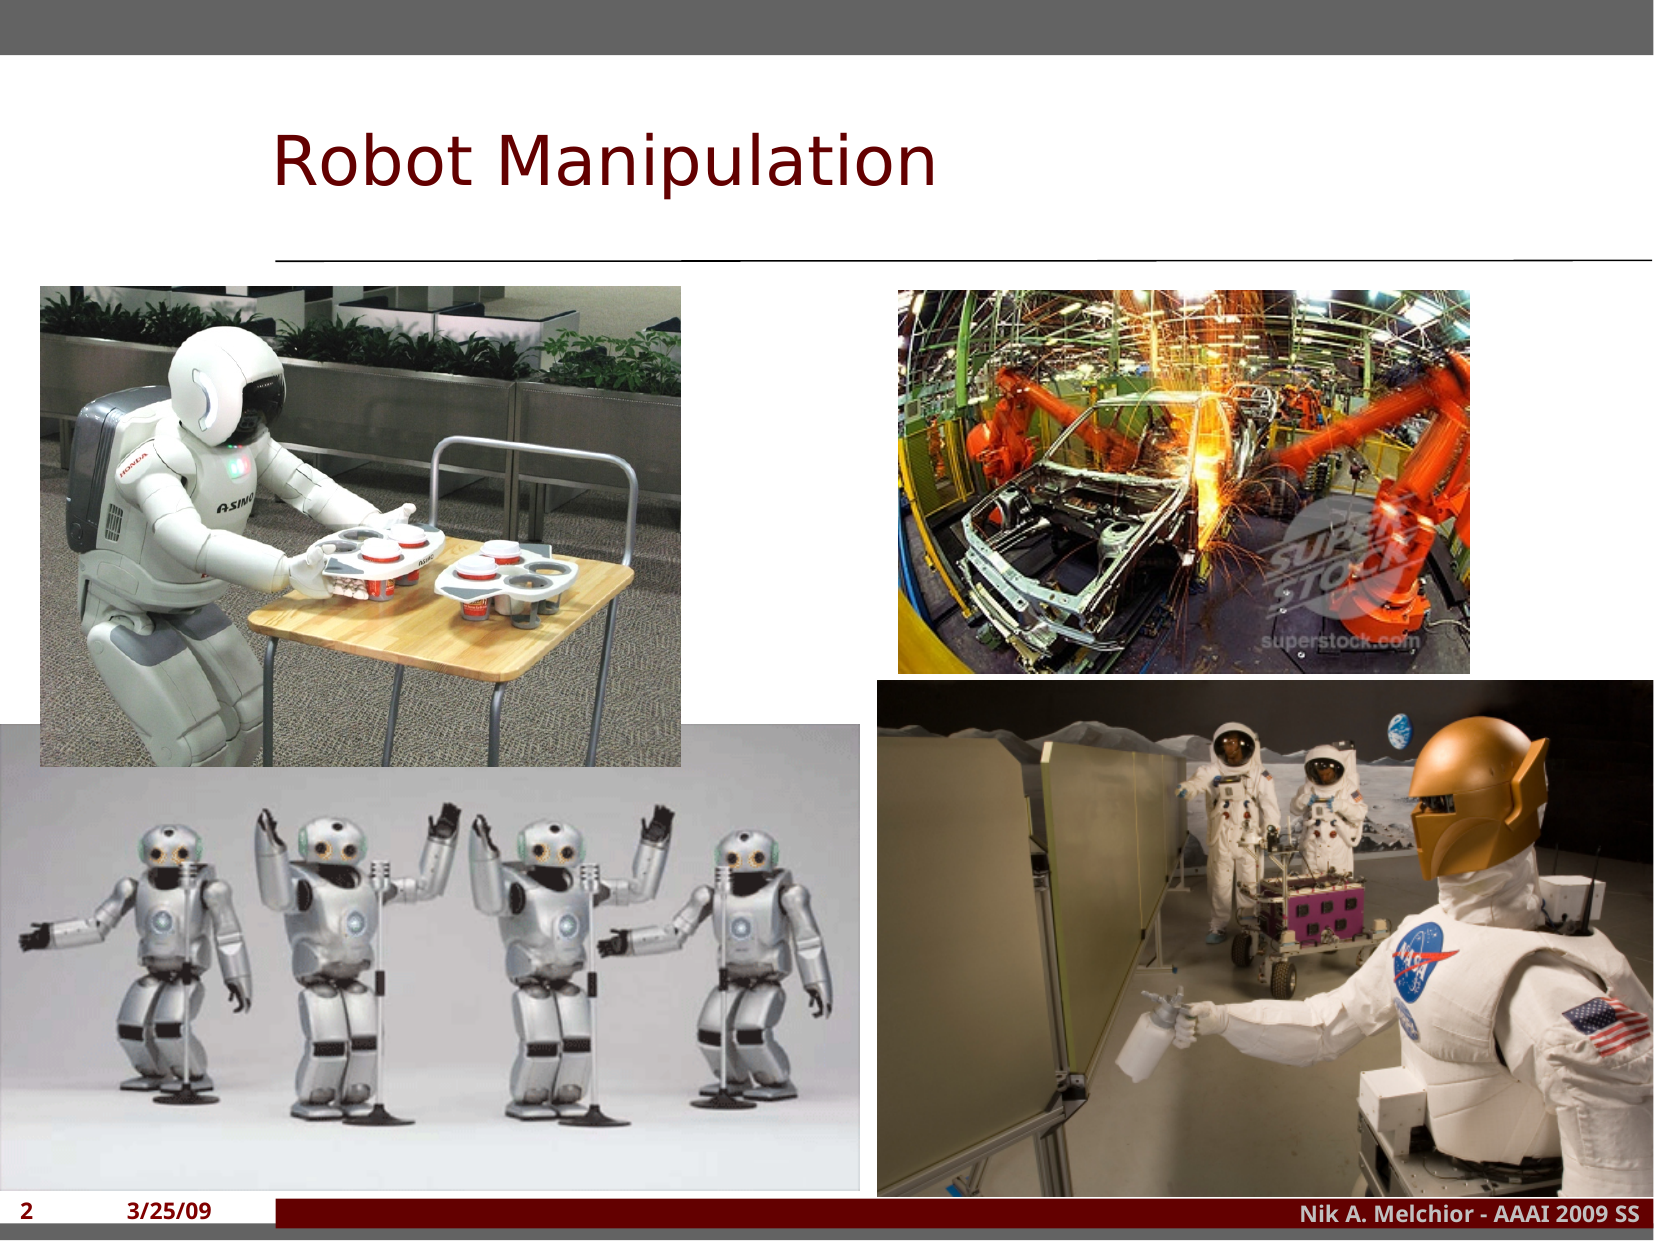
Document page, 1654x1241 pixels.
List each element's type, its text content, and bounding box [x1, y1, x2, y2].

picture [0, 286, 860, 1191]
picture [898, 290, 1470, 674]
picture [877, 680, 1654, 1197]
title Robot Manipulation [271, 75, 1553, 255]
